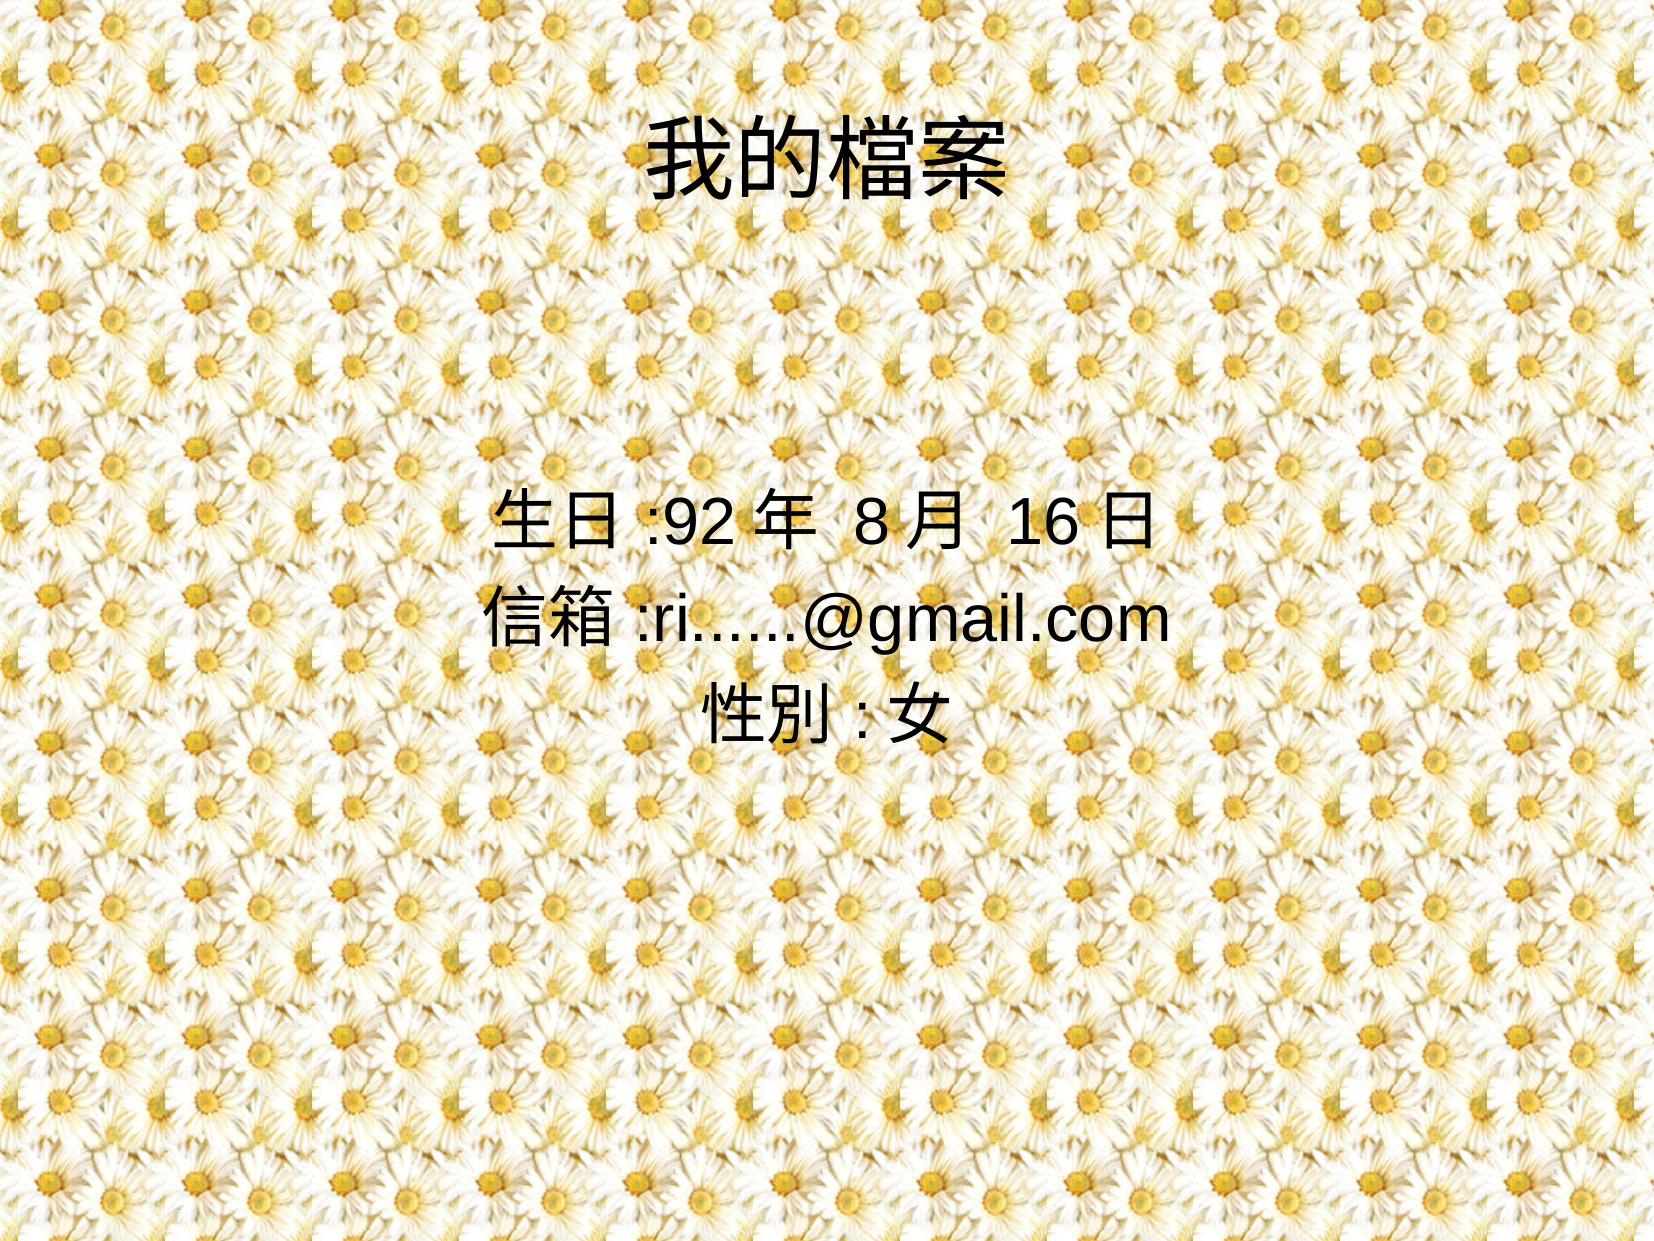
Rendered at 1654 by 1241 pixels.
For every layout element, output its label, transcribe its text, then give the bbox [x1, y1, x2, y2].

title 我的檔案 [82, 49, 1571, 257]
picture [0, 0, 1654, 1241]
subtitle 生日:92年 8月 16日 信箱:ri......@gmail.com 性別:女 [82, 290, 1571, 1010]
